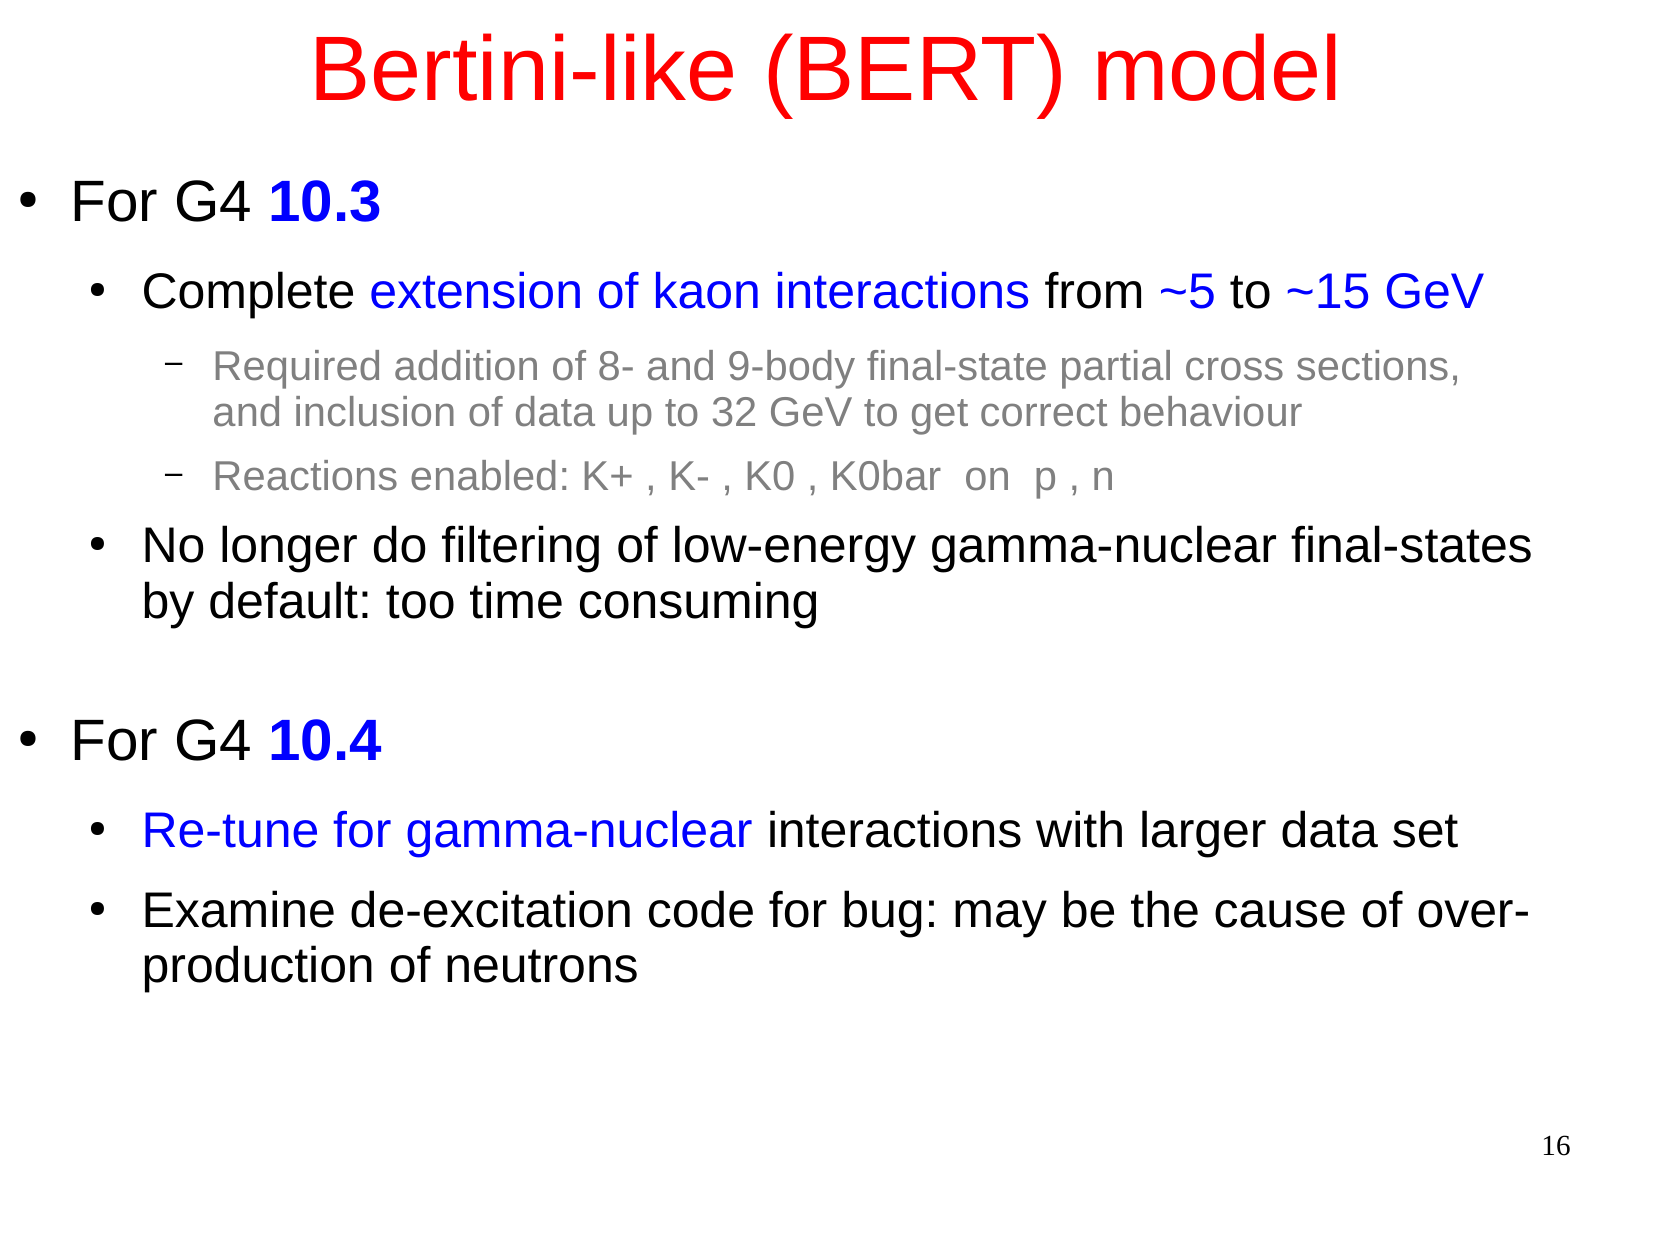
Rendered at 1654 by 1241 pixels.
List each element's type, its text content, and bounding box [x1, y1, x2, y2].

list For G4 10.3 Complete extension of kaon interactions from ~5 to ~15 GeV Required addition of 8- and 9-body final-state partial cross sections, and inclusion of data up to 32 GeV to get correct behaviour Reactions enabled: K+ , K- , K0 , K0bar on p , n No longer do filtering of low-energy gamma-nuclear final-states by default: too time consuming For G4 10.4 Re-tune for gamma-nuclear interactions with larger data set Examine de-excitation code for bug: may be the cause of over-production of neutrons [0, 168, 1654, 1195]
title Bertini-like (BERT) model [0, 8, 1654, 129]
